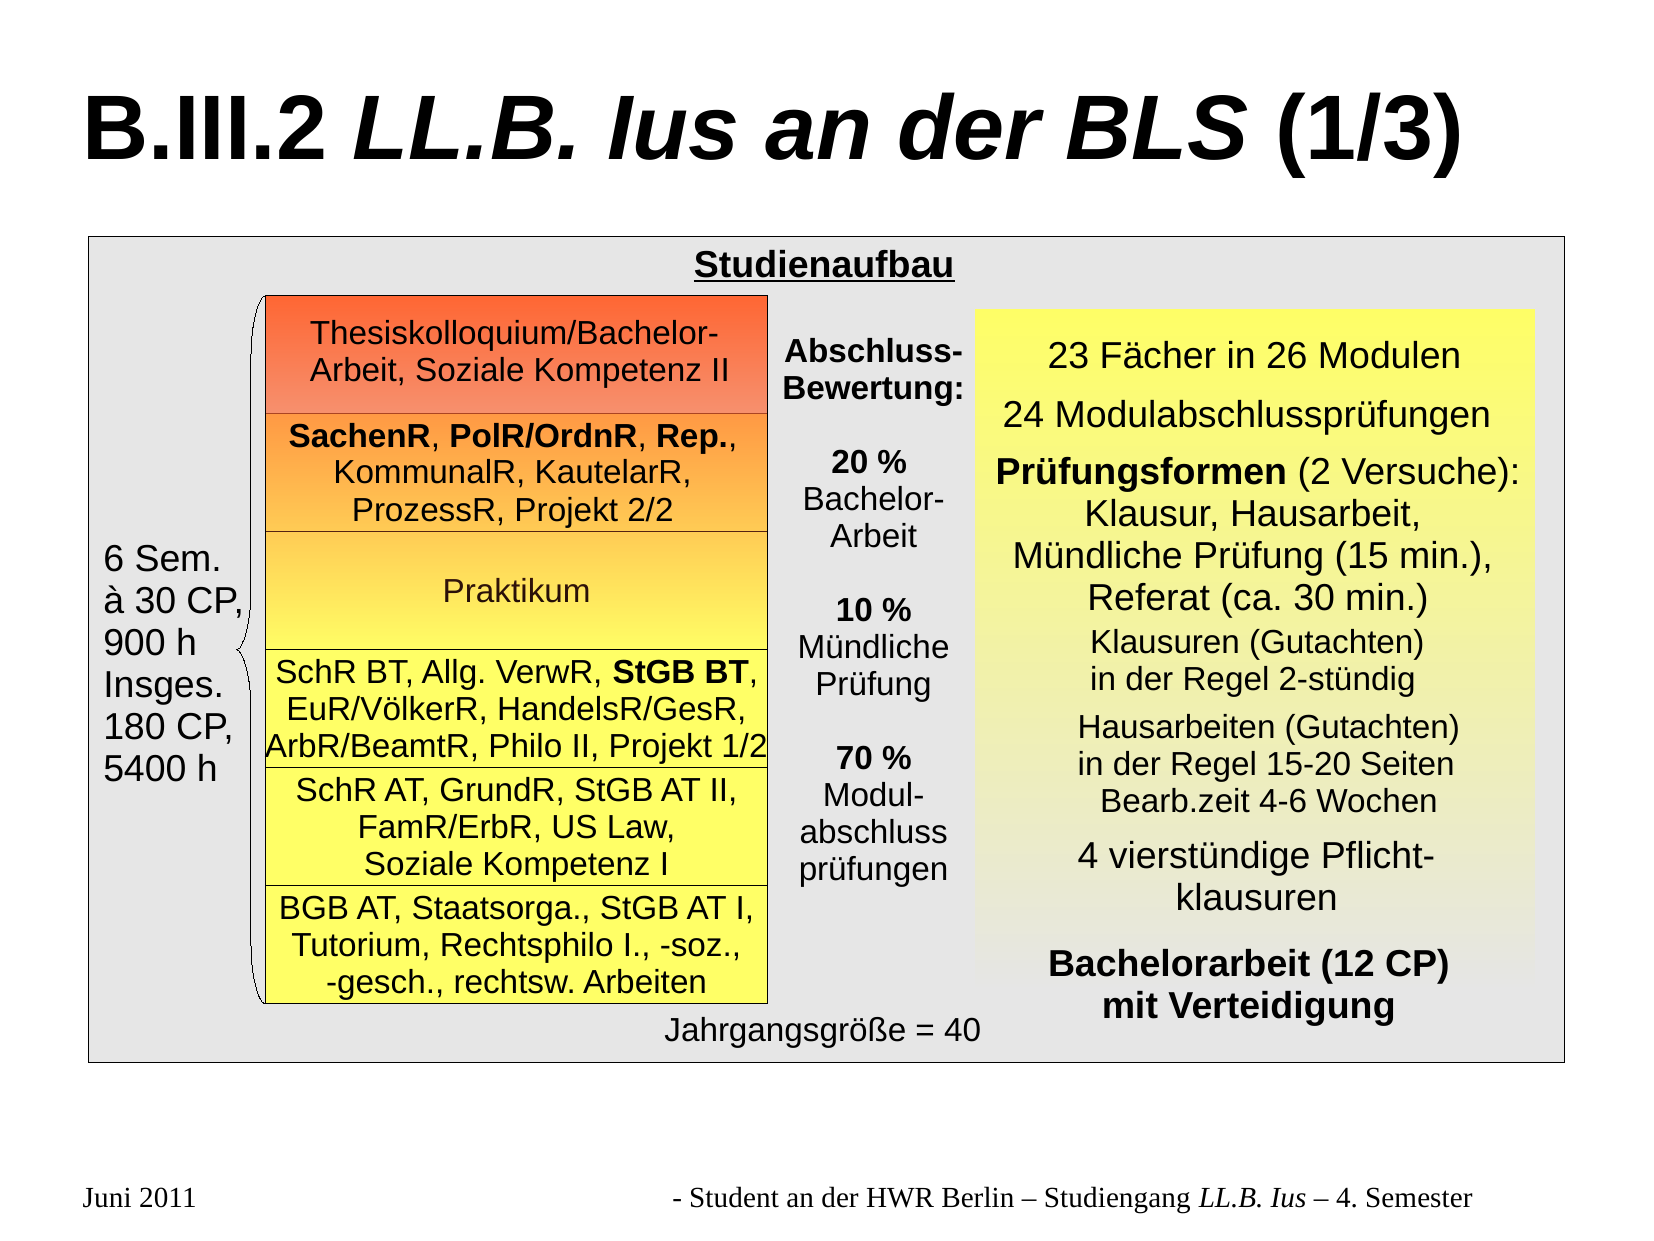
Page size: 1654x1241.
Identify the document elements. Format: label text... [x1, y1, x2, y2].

text_box Thesiskolloquium/Bachelor- Arbeit, Soziale Kompetenz II [295, 307, 746, 397]
text_box BGB AT, Staatsorga., StGB AT I, Tutorium, Rechtsphilo I., -soz., -gesch., rechtsw. Arbeiten [265, 886, 768, 1004]
text_box Abschluss- Bewertung: 20 % Bachelor- Arbeit 10 % Mündliche Prüfung 70 % Modul- abschluss prüfungen [767, 324, 980, 896]
title B.III.2 LL.B. Ius an der BLS (1/3) [82, 49, 1571, 207]
text_box Prüfungsformen (2 Versuche): Klausur, Hausarbeit, Mündliche Prüfung (15 min.), Referat (ca. 30 min.) [980, 442, 1536, 626]
text_box 23 Fächer in 26 Modulen [1032, 327, 1477, 384]
text_box [88, 236, 1565, 1063]
text_box 24 Modulabschlussprüfungen [987, 386, 1506, 442]
text_box 6 Sem. à 30 CP, 900 h Insges. 180 CP, 5400 h [88, 530, 260, 798]
text_box SchR BT, Allg. VerwR, StGB BT, EuR/VölkerR, HandelsR/GesR, ArbR/BeamtR, Philo II, Projekt 1/2 [265, 650, 767, 768]
text_box Studienaufbau [679, 236, 970, 294]
text_box Bachelorarbeit (12 CP) mit Verteidigung [1033, 934, 1465, 1034]
text_box Klausuren (Gutachten) in der Regel 2-stündig [1075, 615, 1440, 700]
text_box Hausarbeiten (Gutachten) in der Regel 15-20 Seiten Bearb.zeit 4-6 Wochen [1062, 700, 1476, 827]
text_box SachenR, PolR/OrdnR, Rep., KommunalR, KautelarR, ProzessR, Projekt 2/2 [273, 409, 753, 536]
text_box 4 vierstündige Pflicht- klausuren [1062, 827, 1451, 926]
text_box SchR AT, GrundR, StGB AT II, FamR/ErbR, US Law, Soziale Kompetenz I [265, 768, 767, 886]
text_box Jahrgangsgröße = 40 [649, 1003, 997, 1056]
